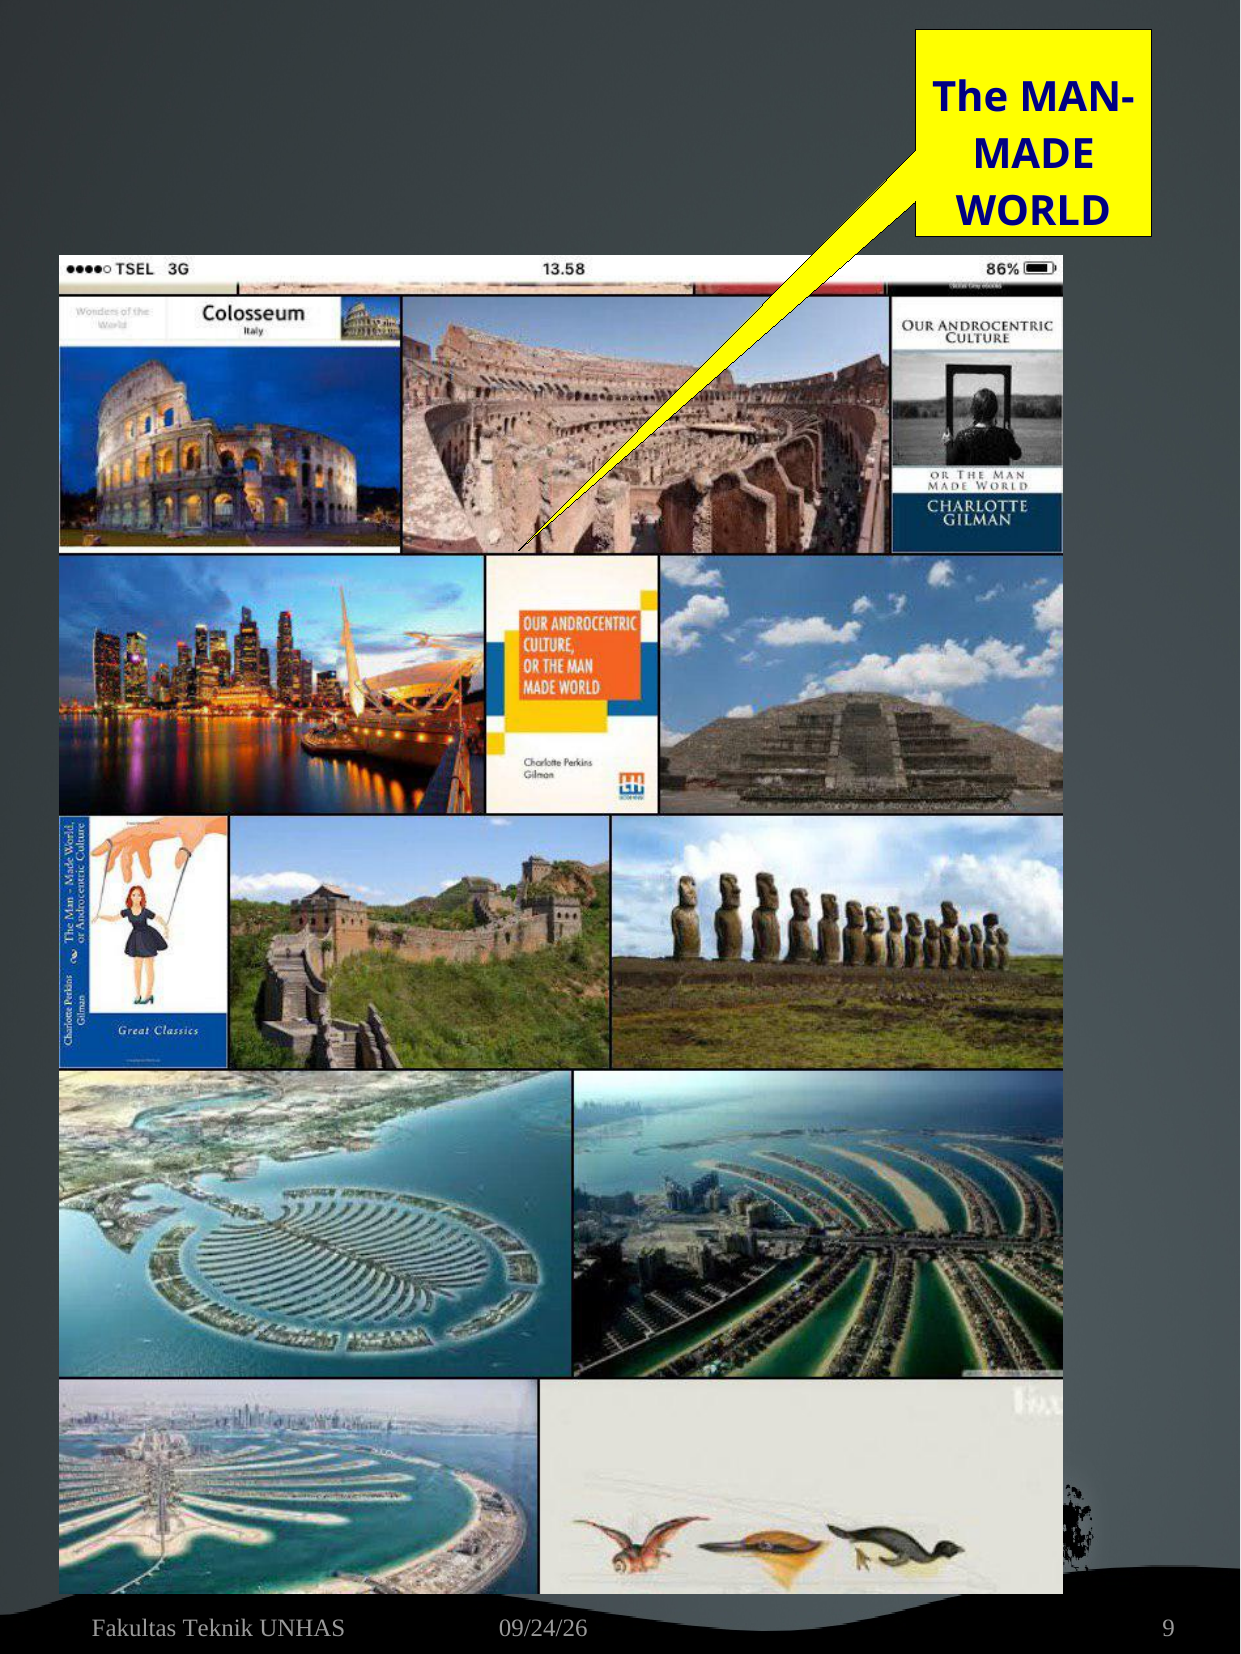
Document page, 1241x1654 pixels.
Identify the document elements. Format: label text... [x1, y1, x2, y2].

text_box [1006, 215, 1018, 220]
text_box [915, 29, 1152, 59]
text_box The MAN-MADE WORLD [885, 59, 1182, 215]
text_box [1090, 215, 1101, 220]
text_box [915, 215, 1152, 237]
text_box [518, 181, 901, 551]
picture [0, 0, 1241, 1654]
